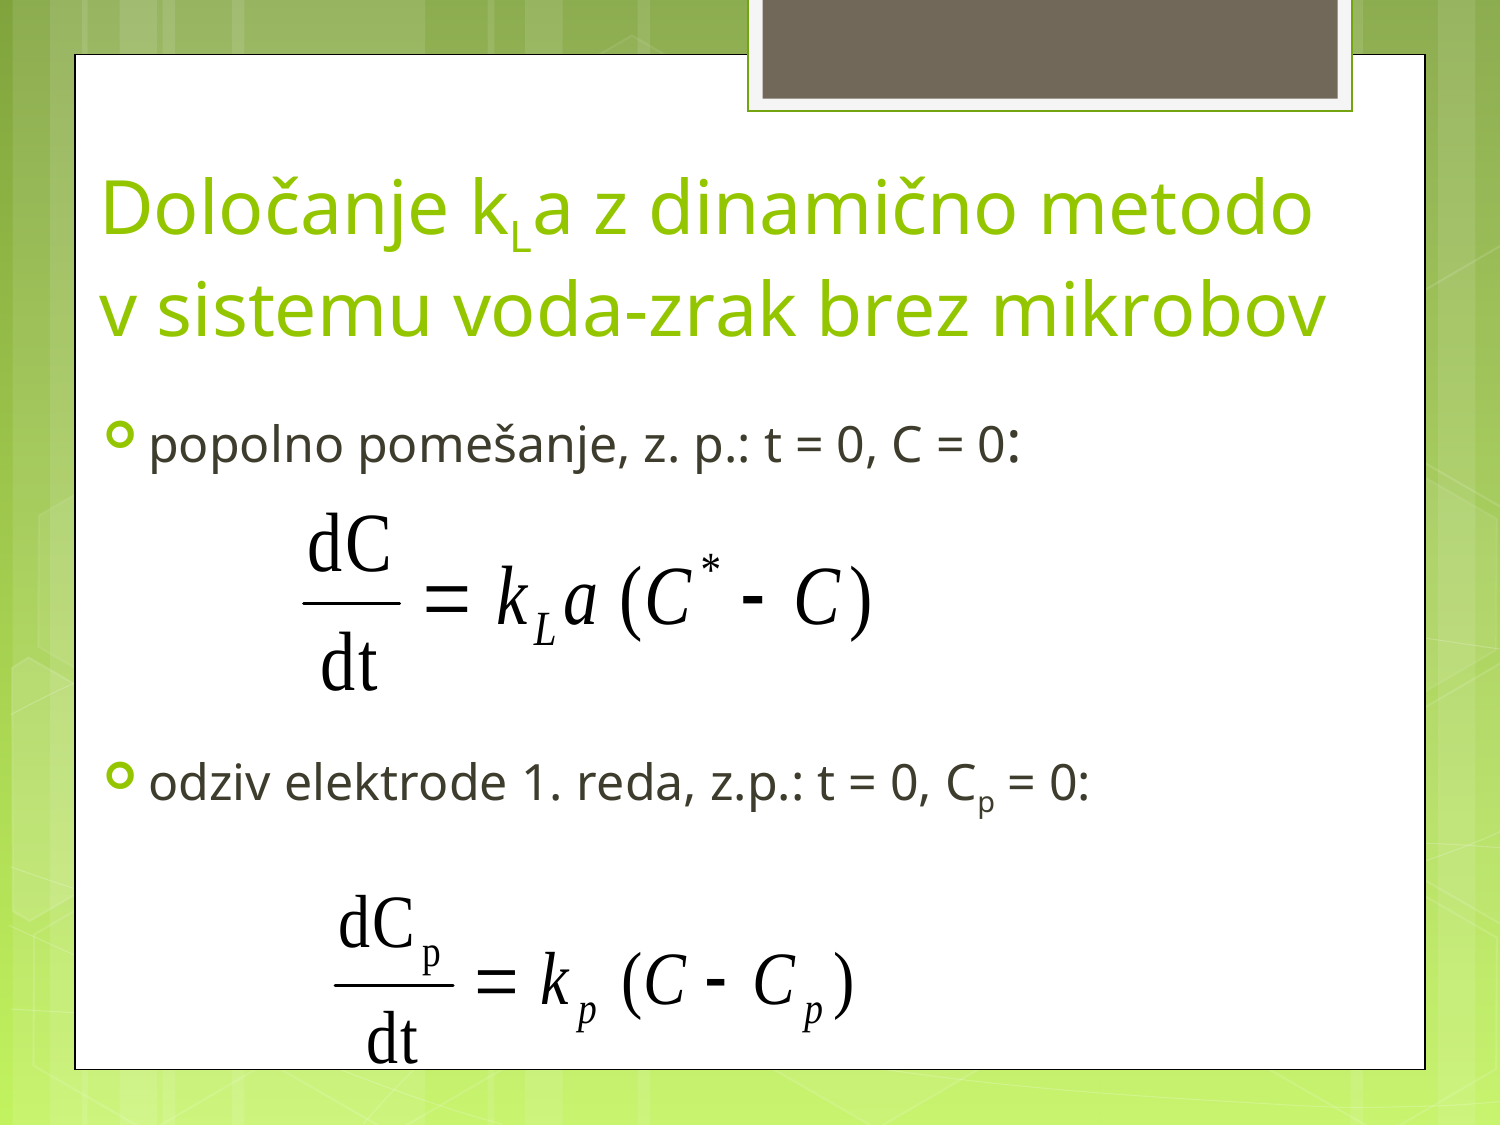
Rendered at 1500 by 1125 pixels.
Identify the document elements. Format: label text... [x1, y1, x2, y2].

title Določanje kLa z dinamično metodo v sistemu voda-zrak brez mikrobov [0, 54, 1500, 360]
chart [323, 872, 882, 1075]
list popolno pomešanje, z. p.: t = 0, C = 0: odziv elektrode 1. reda, z.p.: t = 0, Cp = 0: [76, 397, 1427, 1006]
chart [290, 491, 902, 704]
